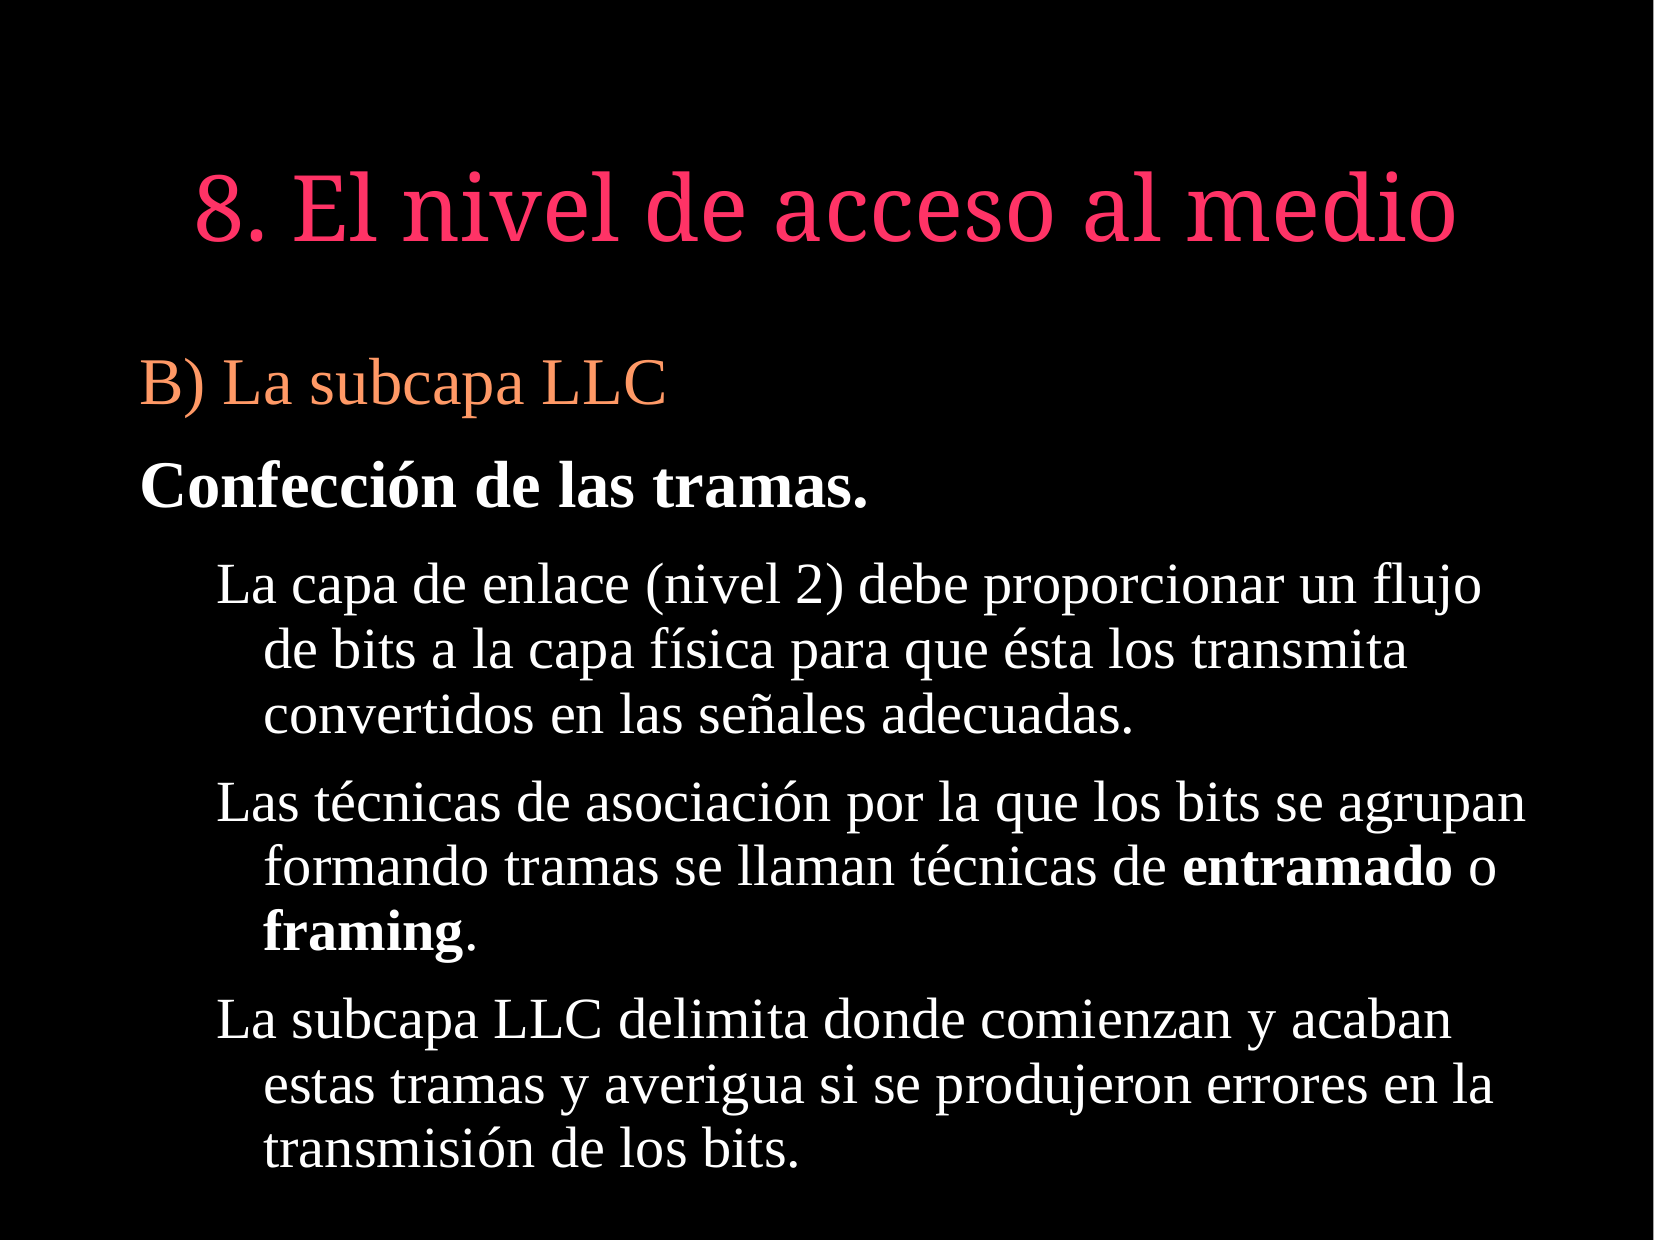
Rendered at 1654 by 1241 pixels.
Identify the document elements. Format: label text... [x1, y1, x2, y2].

title 8. El nivel de acceso al medio [121, 102, 1534, 311]
list B) La subcapa LLC Confección de las tramas. La capa de enlace (nivel 2) debe proporcionar un flujo de bits a la capa física para que ésta los transmita convertidos en las señales adecuadas. Las técnicas de asociación por la que los bits se agrupan formando tramas se llaman técnicas de entramado o framing. La subcapa LLC delimita donde comienzan y acaban estas tramas y averigua si se produjeron errores en la transmisión de los bits. [121, 344, 1534, 1190]
